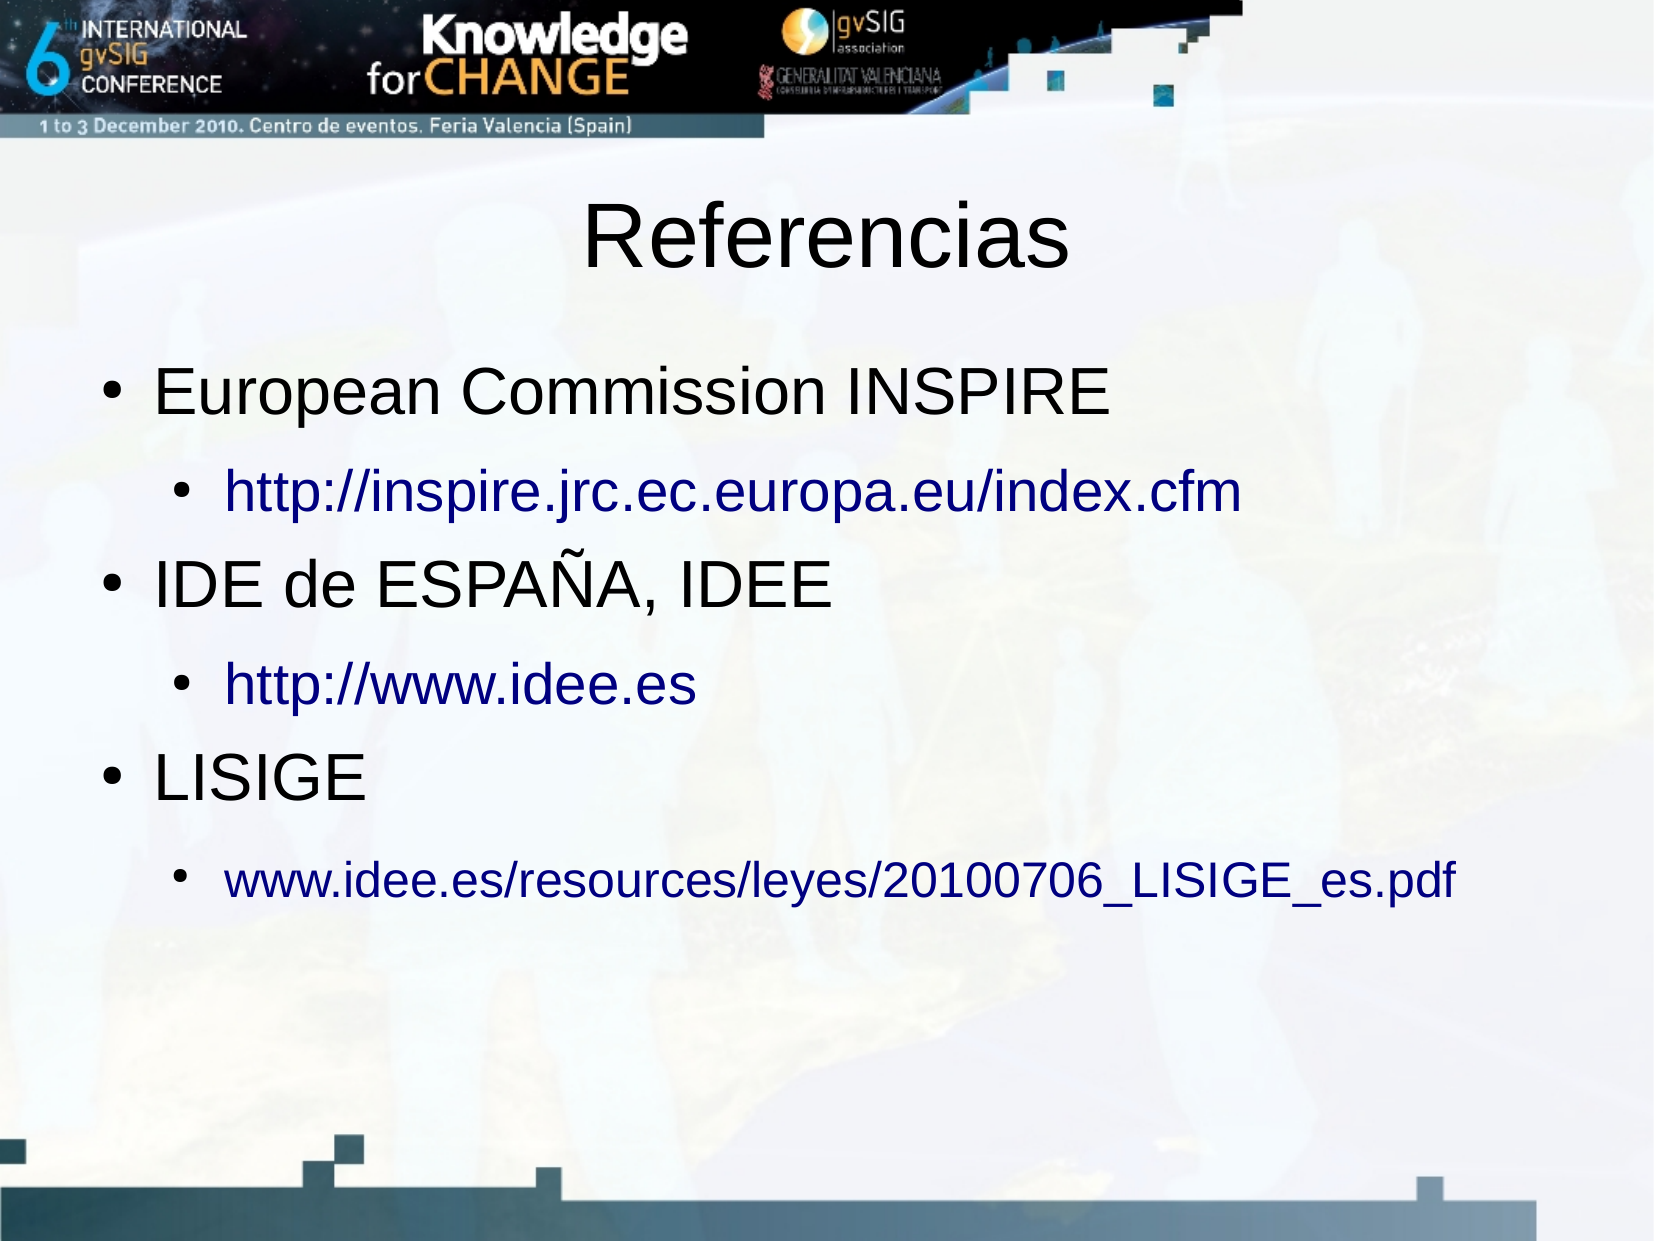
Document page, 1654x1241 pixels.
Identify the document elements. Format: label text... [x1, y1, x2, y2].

picture [0, 0, 1654, 1241]
title Referencias [82, 155, 1571, 318]
list European Commission INSPIRE http://inspire.jrc.ec.europa.eu/index.cfm IDE de ESPAÑA, IDEE http://www.idee.es LISIGE www.idee.es/resources/leyes/20100706_LISIGE_es.pdf [82, 354, 1571, 1063]
